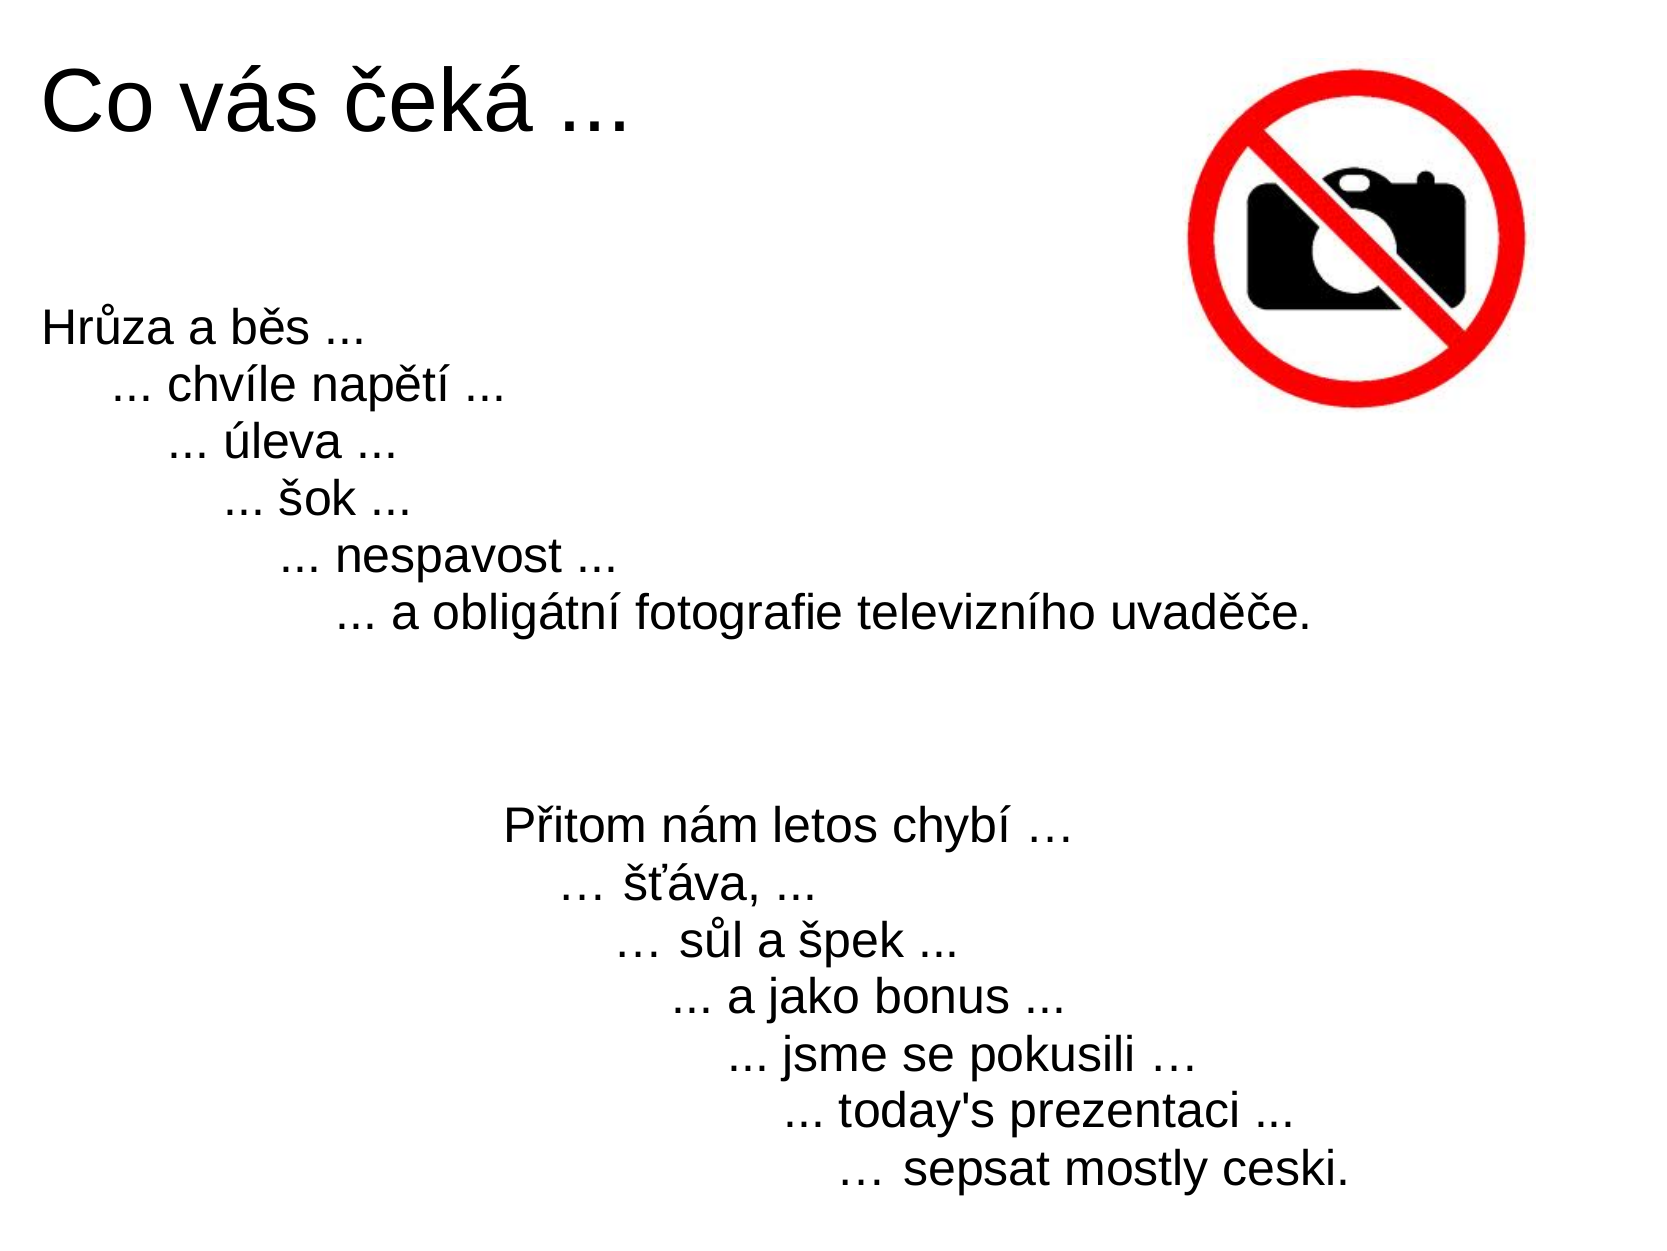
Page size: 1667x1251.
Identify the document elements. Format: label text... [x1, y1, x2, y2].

title Co vás čeká ... [40, 50, 1627, 201]
picture [1182, 58, 1536, 414]
list Hrůza a běs ... ... chvíle napětí ... ... úleva ... ... šok ... ... nespavost ... ... a obligátní fotografie televizního uvaděče. Přitom nám letos chybí … … šťáva, ... … sůl a špek ... ... a jako bonus ... ... jsme se pokusili … ... today's prezentaci ... … sepsat mostly ceski. [41, 298, 1628, 1249]
